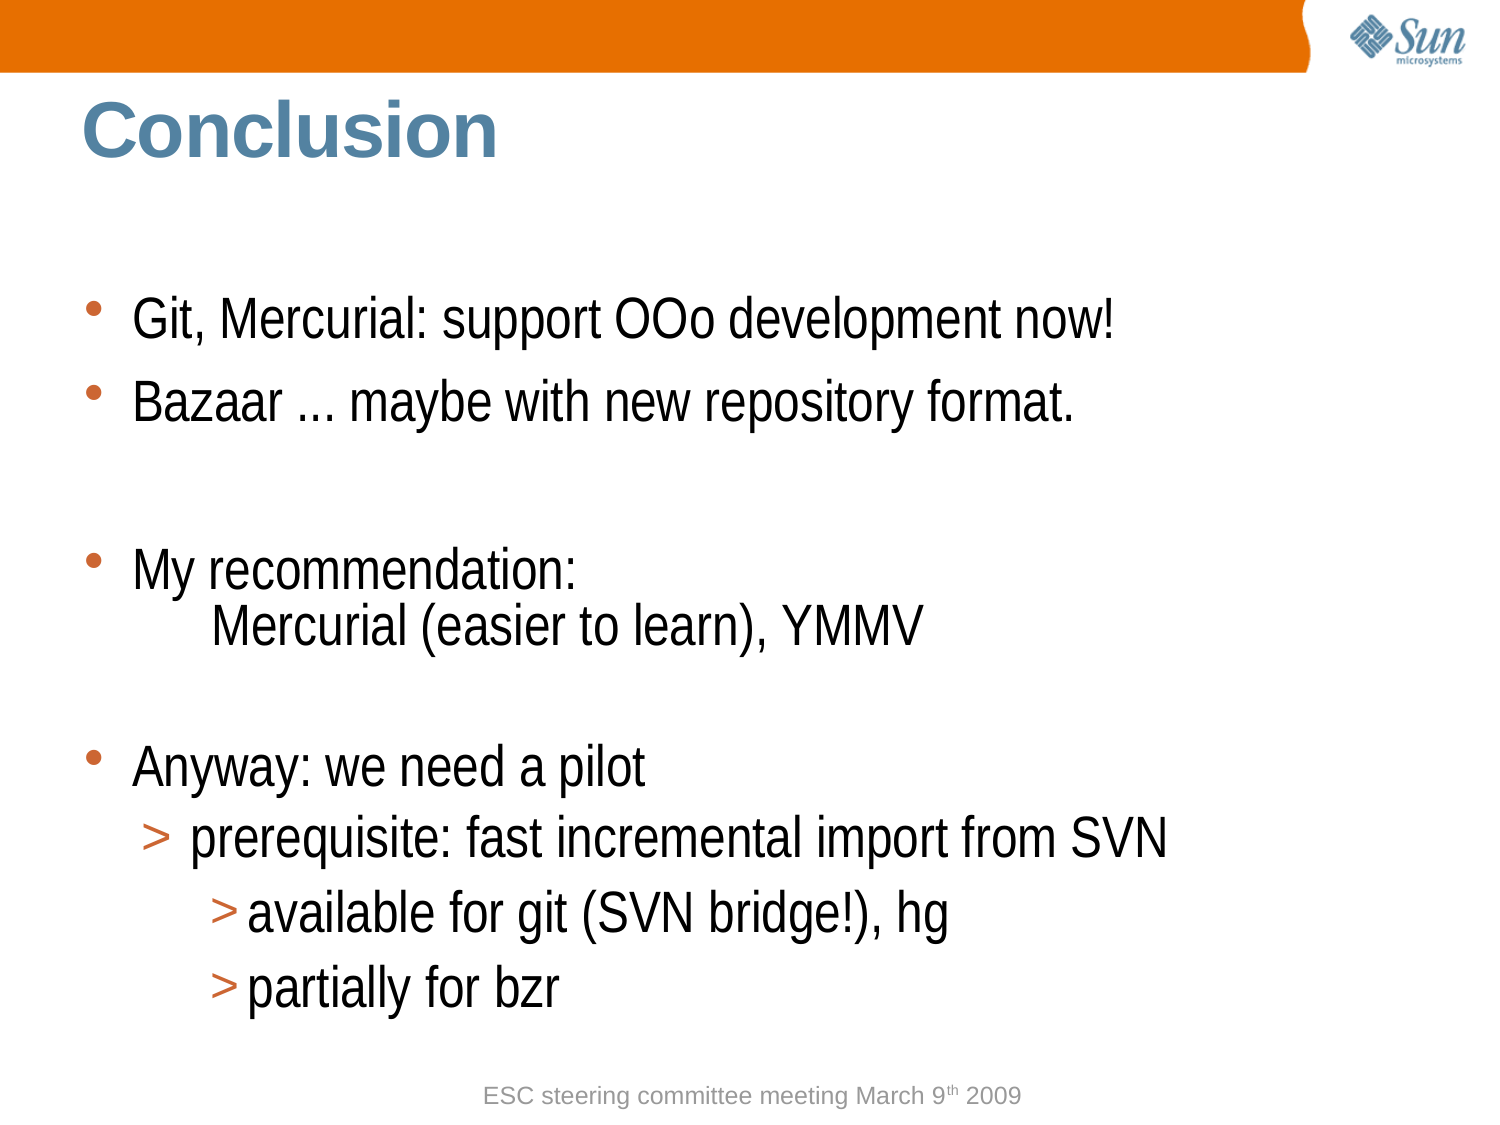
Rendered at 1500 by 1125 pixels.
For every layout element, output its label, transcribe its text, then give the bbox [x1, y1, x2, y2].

title Conclusion [81, 93, 1336, 198]
list Git, Mercurial: support OOo development now! Bazaar ... maybe with new repository format. My recommendation: Mercurial (easier to learn), YMMV Anyway: we need a pilot prerequisite: fast incremental import from SVN available for git (SVN bridge!), hg partially for bzr [64, 292, 1402, 1017]
picture [0, 0, 1500, 75]
